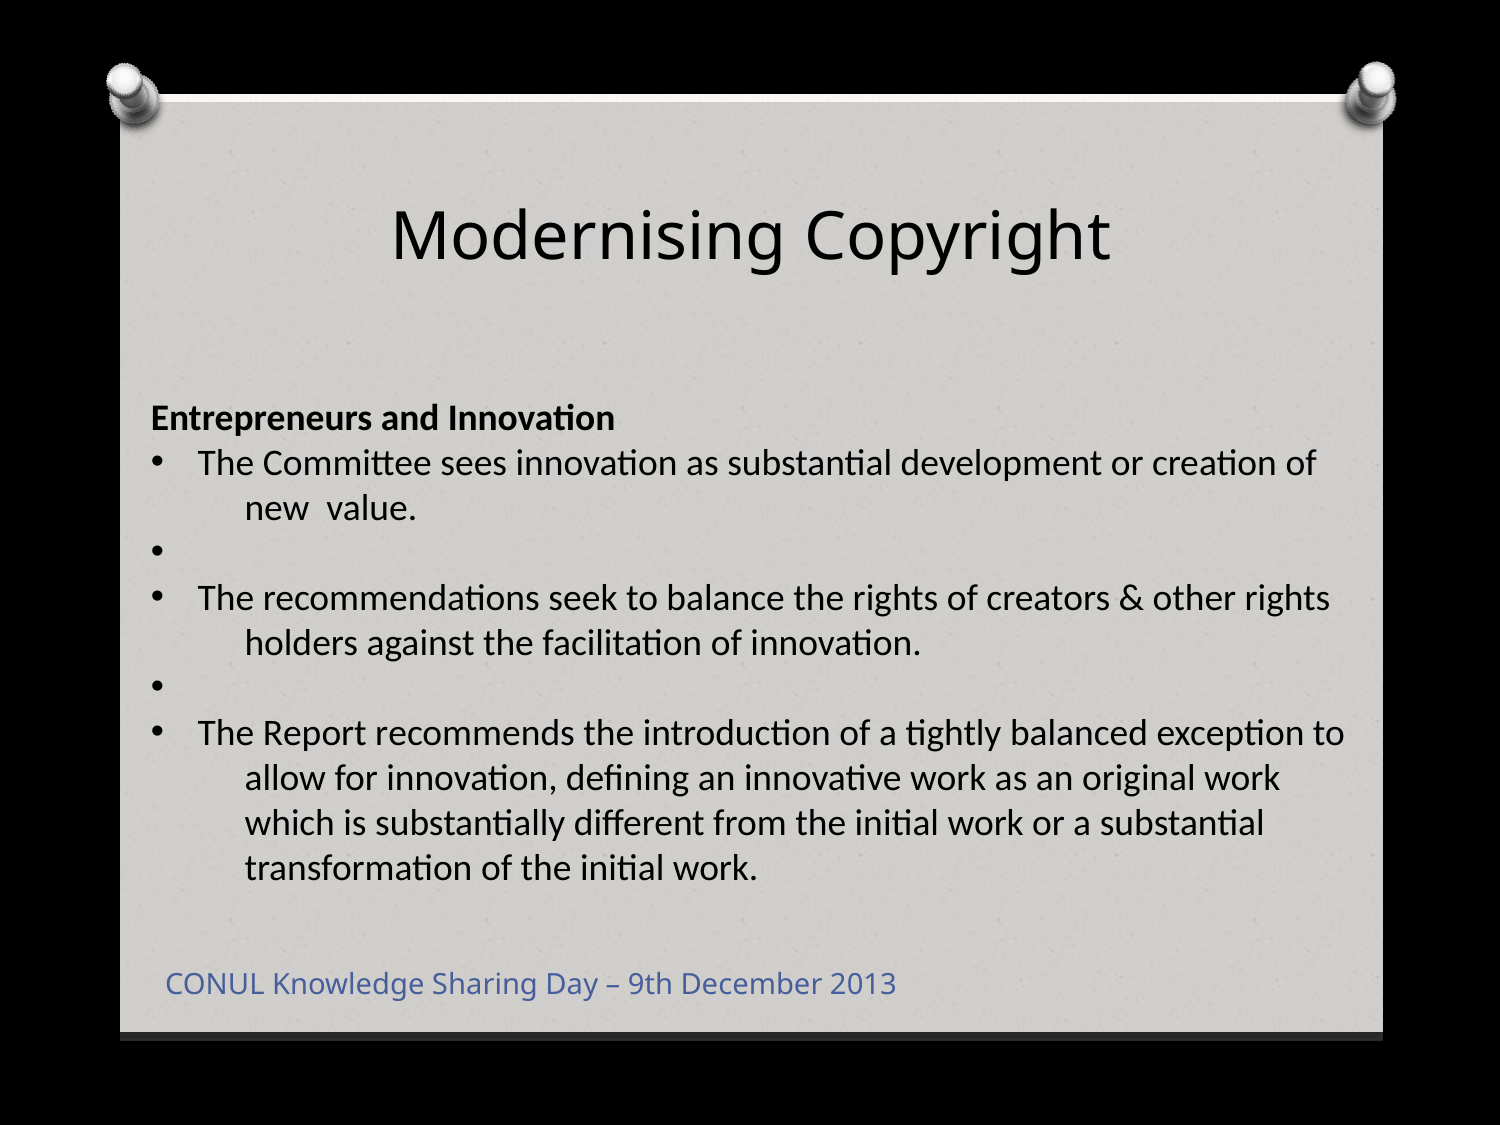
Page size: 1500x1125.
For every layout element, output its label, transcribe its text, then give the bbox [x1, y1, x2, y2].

title Modernising Copyright [179, 134, 1323, 332]
text_box Entrepreneurs and Innovation The Committee sees innovation as substantial development or creation of new value. The recommendations seek to balance the rights of creators & other rights holders against the facilitation of innovation. The Report recommends the introduction of a tightly balanced exception to allow for innovation, defining an innovative work as an original work which is substantially different from the initial work or a substantial transformation of the initial work. [136, 385, 1376, 940]
text_box CONUL Knowledge Sharing Day – 9th December 2013 [150, 952, 1059, 1013]
